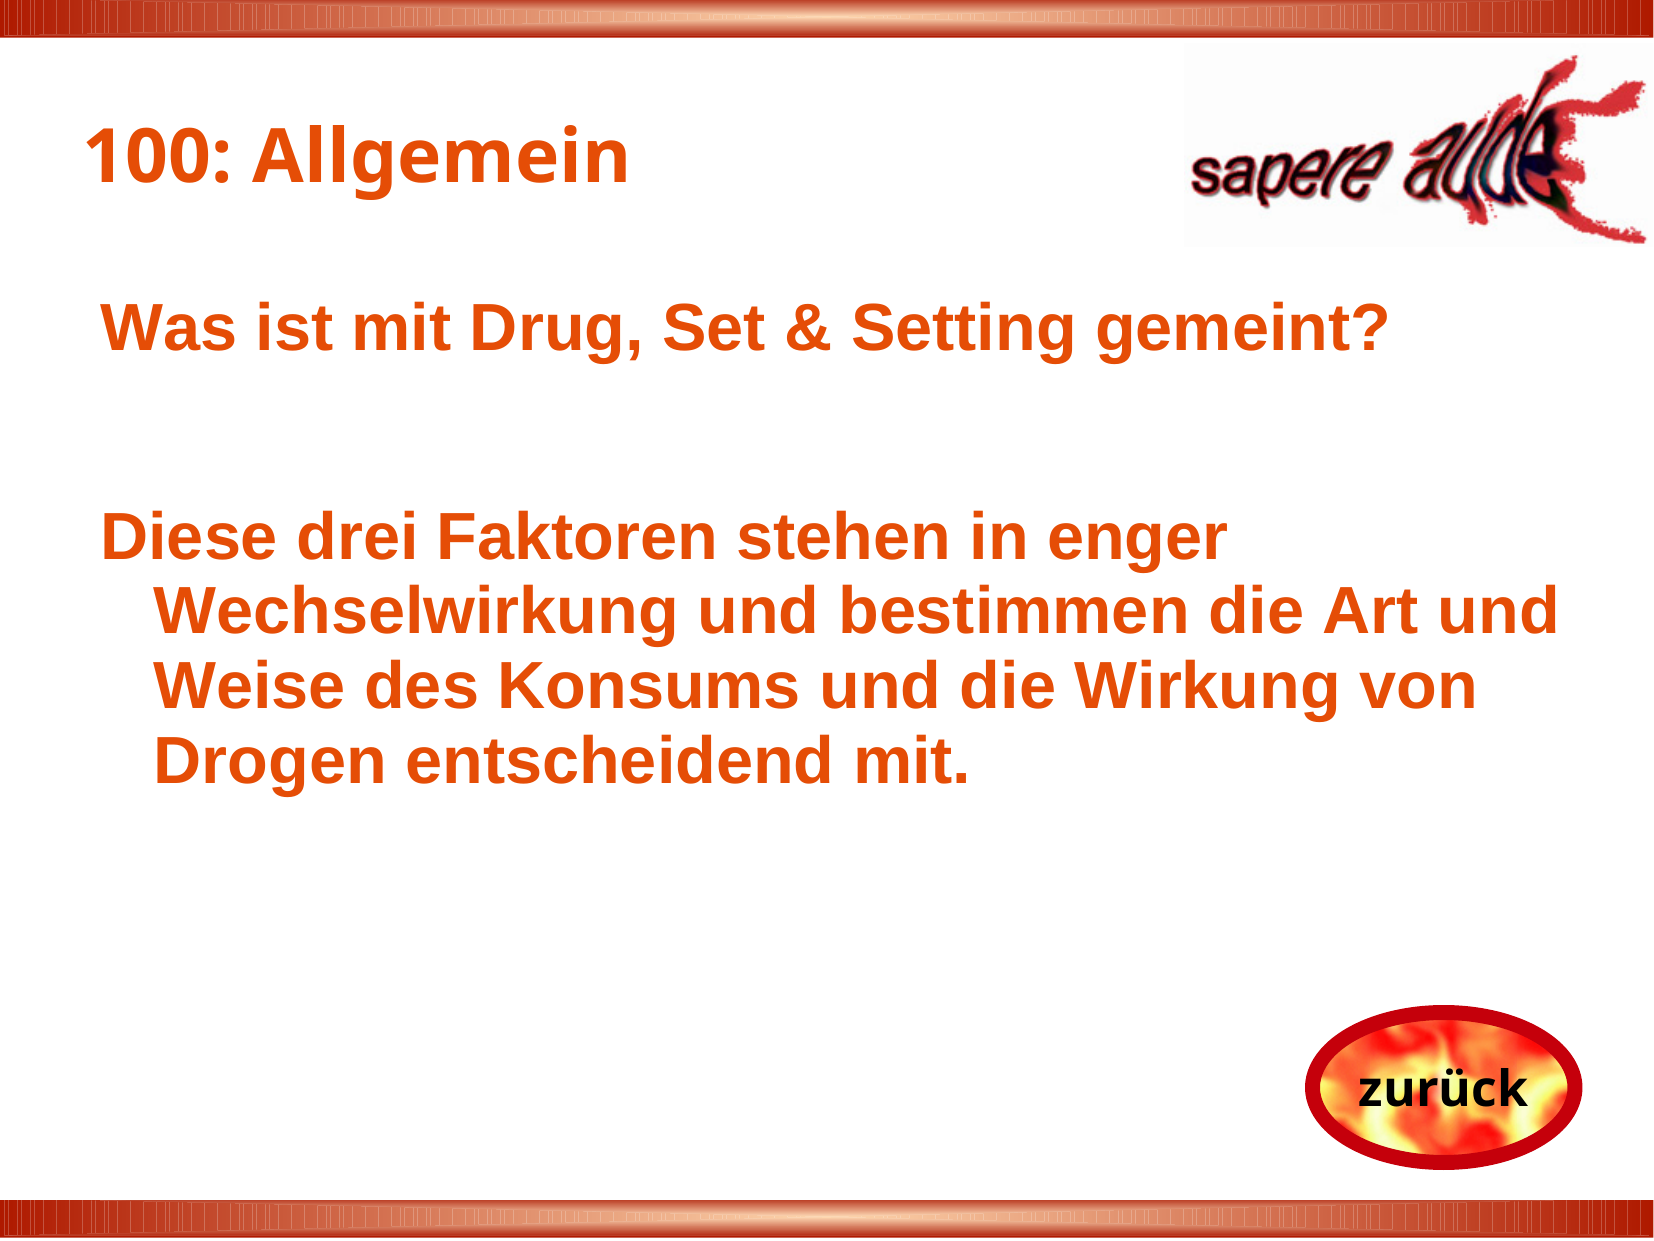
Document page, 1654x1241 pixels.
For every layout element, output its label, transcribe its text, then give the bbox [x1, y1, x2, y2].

title 100: Allgemein [82, 49, 1571, 257]
picture [1184, 43, 1654, 247]
list Was ist mit Drug, Set & Setting gemeint? Diese drei Faktoren stehen in enger Wechselwirkung und bestimmen die Art und Weise des Konsums und die Wirkung von Drogen entscheidend mit. [82, 290, 1571, 1109]
picture [1328, 1109, 1560, 1154]
